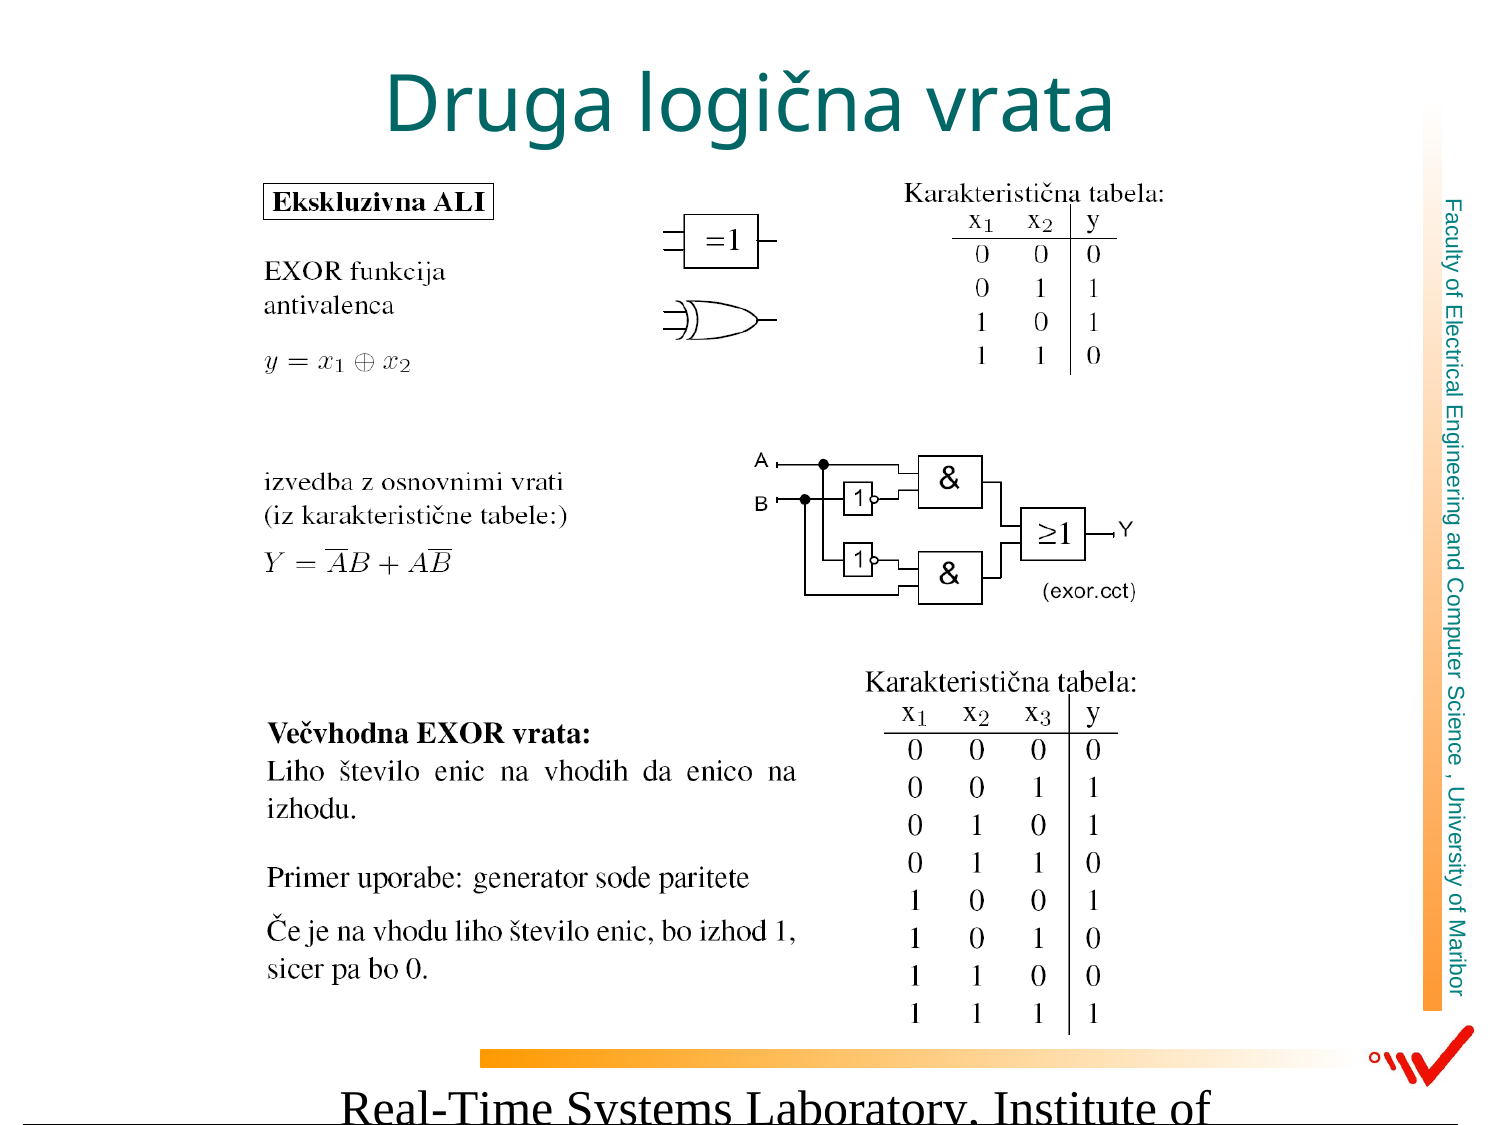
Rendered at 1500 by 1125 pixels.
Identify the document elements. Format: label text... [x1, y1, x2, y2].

picture [253, 167, 1172, 614]
title Druga logična vrata [75, 45, 1426, 233]
picture [256, 662, 1143, 1042]
